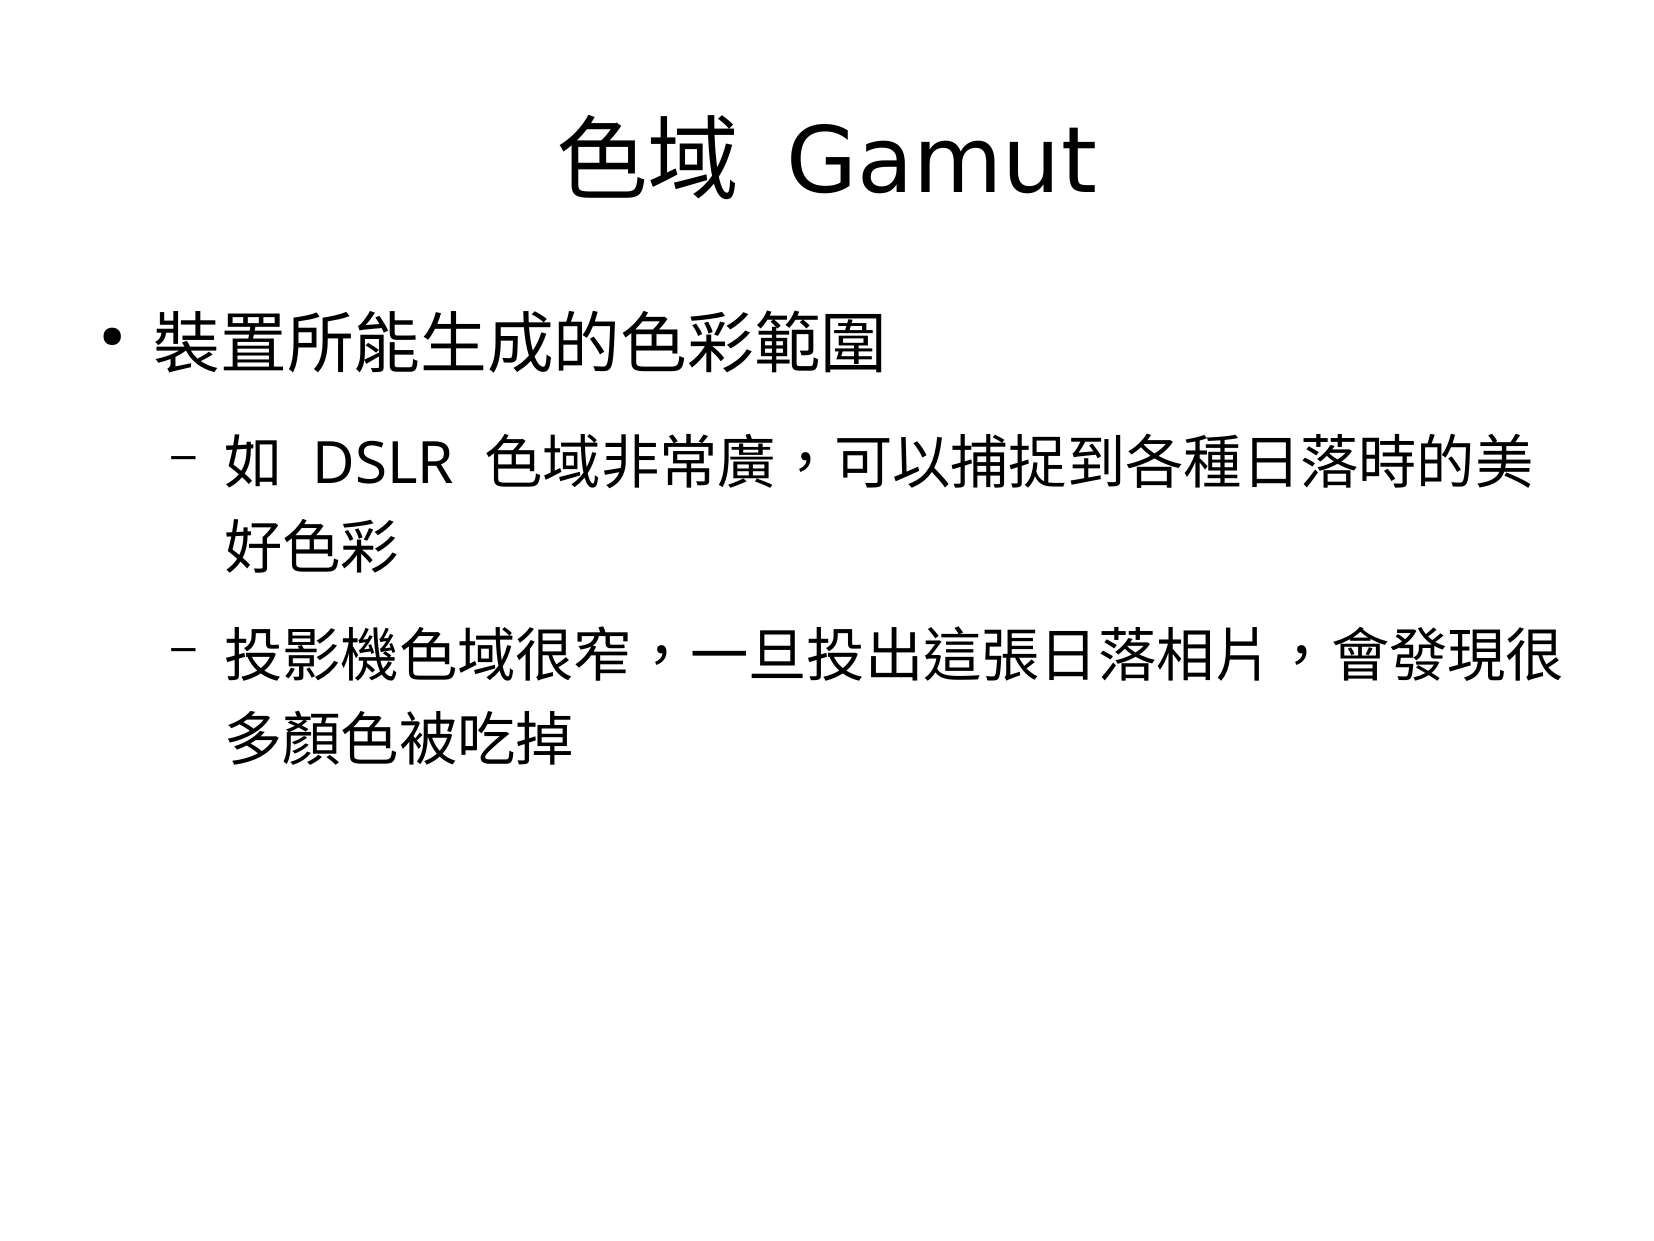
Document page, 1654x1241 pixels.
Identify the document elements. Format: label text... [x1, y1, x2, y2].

list 裝置所能生成的色彩範圍 如 DSLR 色域非常廣，可以捕捉到各種日落時的美好色彩 投影機色域很窄，一旦投出這張日落相片，會發現很多顏色被吃掉 [82, 290, 1571, 1010]
title 色域 Gamut [82, 49, 1571, 257]
